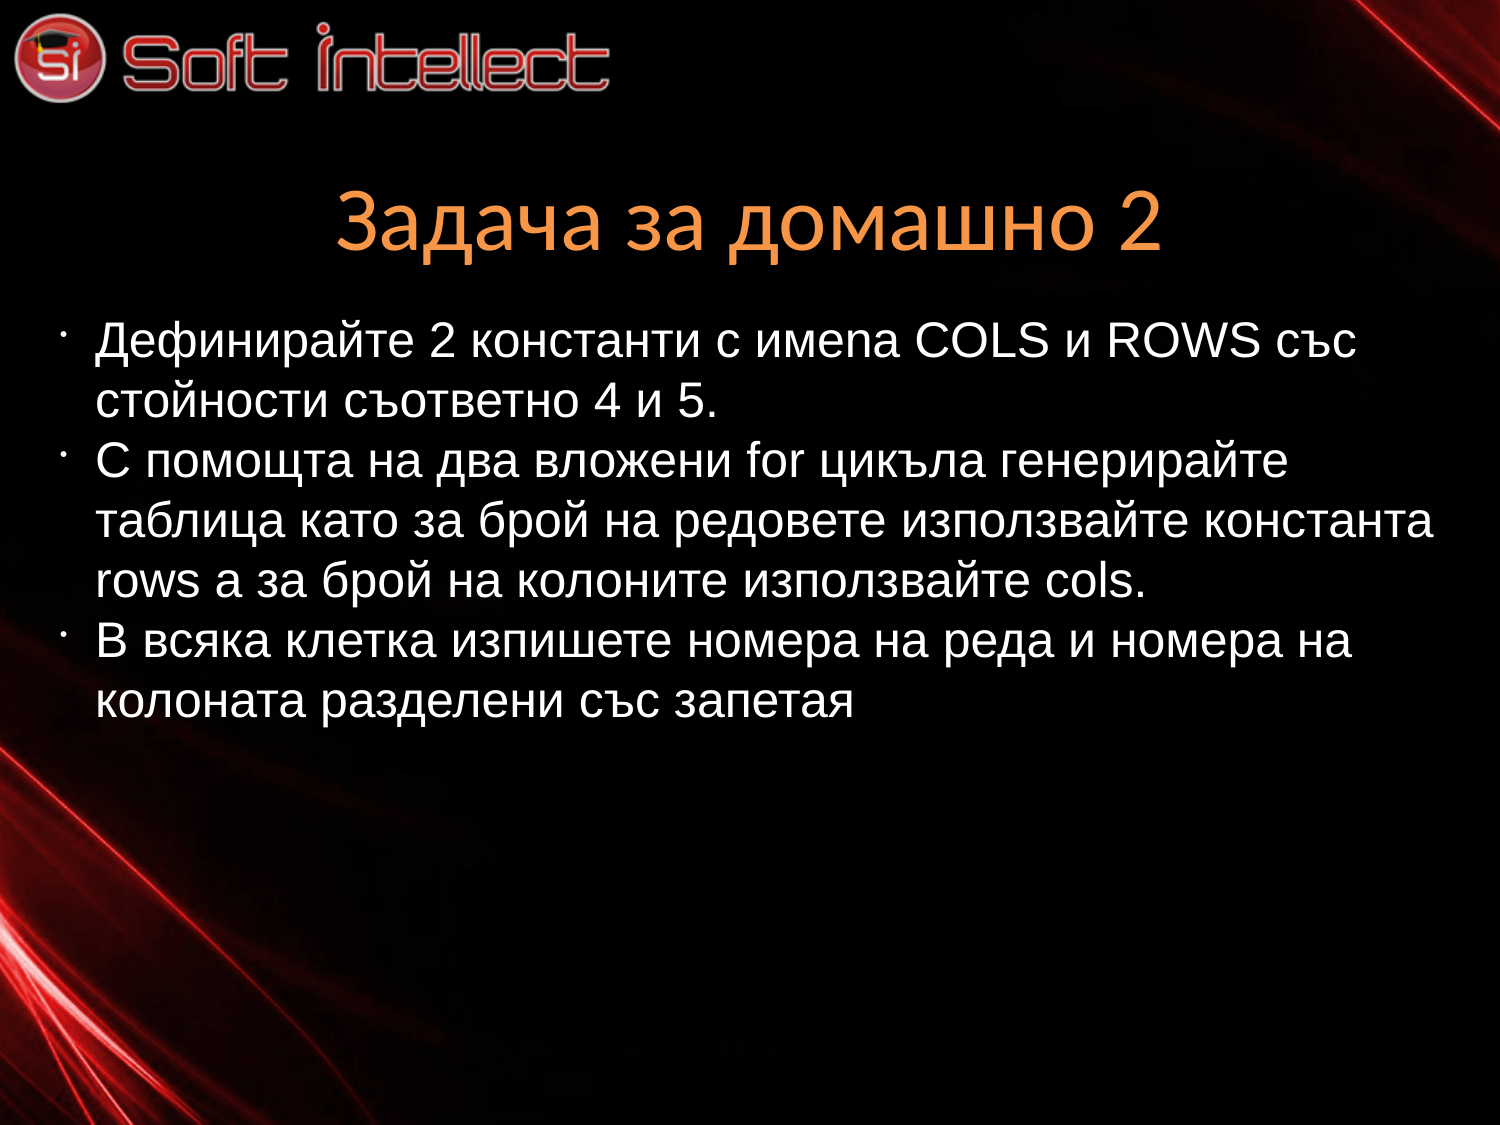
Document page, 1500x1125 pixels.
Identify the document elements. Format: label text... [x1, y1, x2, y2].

picture [0, 0, 1500, 1125]
text_box Дефинирайте 2 константи с имena COLS и ROWS със стойности съответно 4 и 5. С помощта на два вложени for цикъла генерирайте таблица като за брой на редовете използвайте константа rows а за брой на колоните използвайте cols. В всяка клетка изпишете номера на реда и номера на колоната разделени със запетая [44, 300, 1455, 540]
text_box Задача за домашно 2 [75, 119, 1425, 300]
